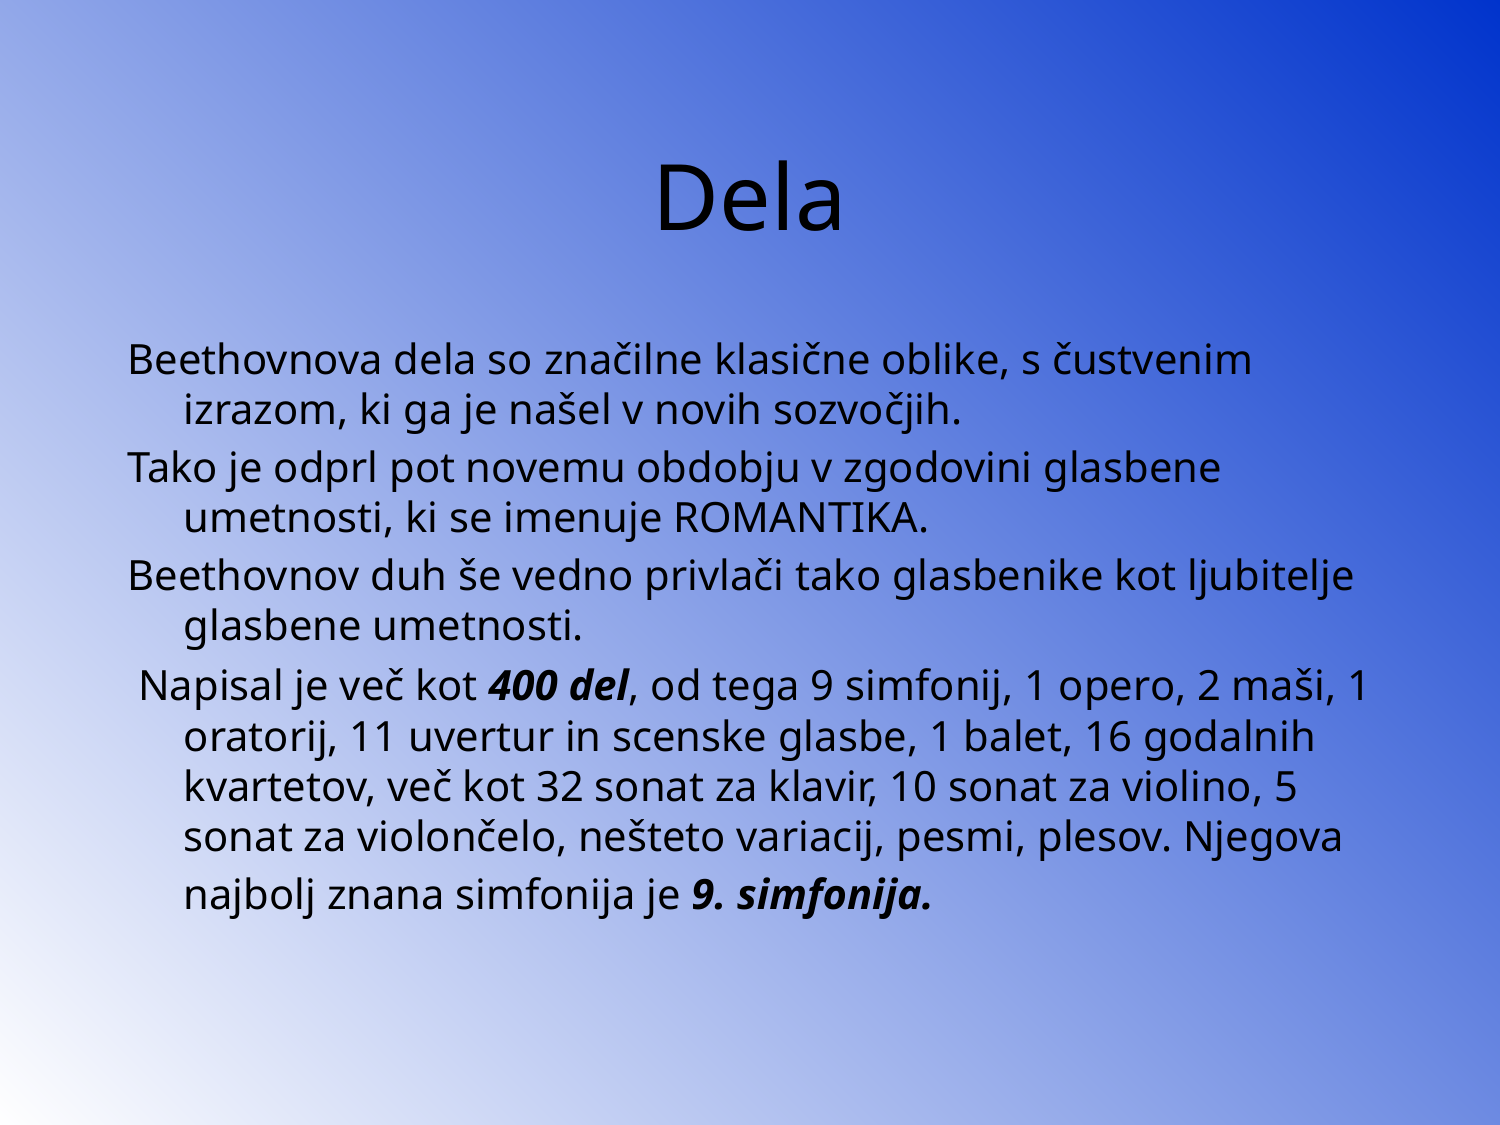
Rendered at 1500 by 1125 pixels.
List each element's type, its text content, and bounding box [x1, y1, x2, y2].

title Dela [112, 99, 1388, 288]
list Beethovnova dela so značilne klasične oblike, s čustvenim izrazom, ki ga je našel v novih sozvočjih. Tako je odprl pot novemu obdobju v zgodovini glasbene umetnosti, ki se imenuje ROMANTIKA. Beethovnov duh še vedno privlači tako glasbenike kot ljubitelje glasbene umetnosti. Napisal je več kot 400 del, od tega 9 simfonij, 1 opero, 2 maši, 1 oratorij, 11 uvertur in scenske glasbe, 1 balet, 16 godalnih kvartetov, več kot 32 sonat za klavir, 10 sonat za violino, 5 sonat za violončelo, nešteto variacij, pesmi, plesov. Njegova najbolj znana simfonija je 9. simfonija. [112, 324, 1388, 1000]
